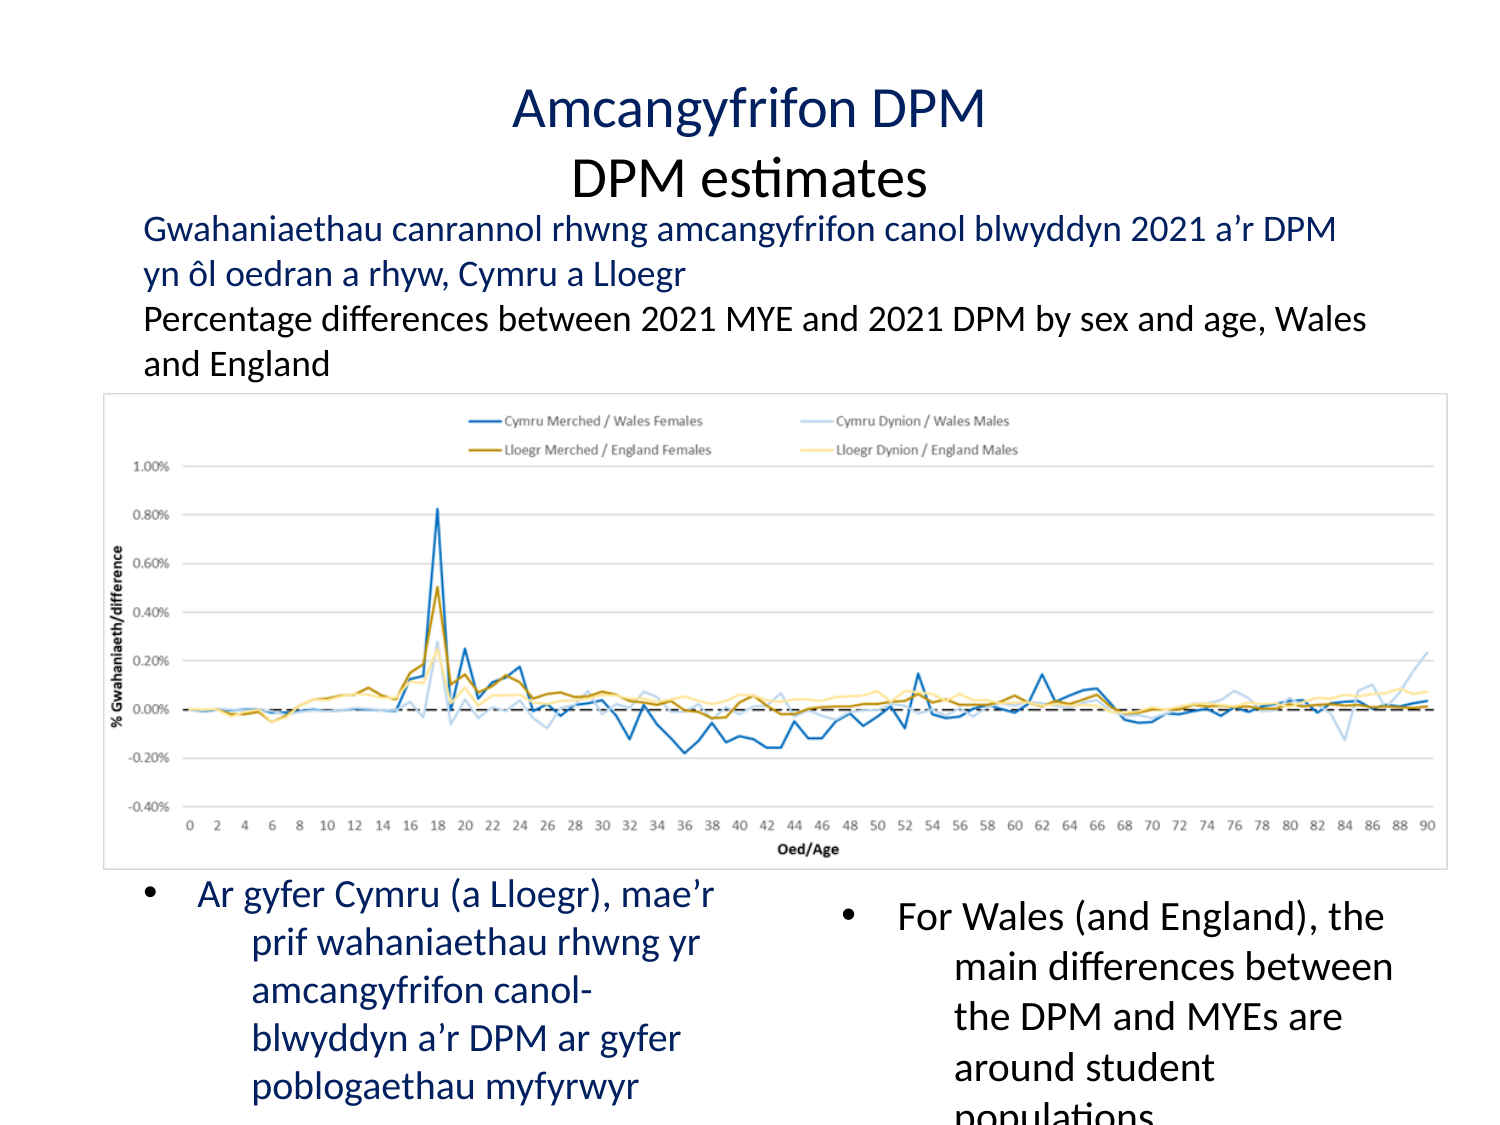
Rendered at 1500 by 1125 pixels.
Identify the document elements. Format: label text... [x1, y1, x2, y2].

picture [103, 393, 1448, 870]
title Amcangyfrifon DPM DPM estimates [75, 45, 1426, 233]
list For Wales (and England), the main differences between the DPM and MYEs are around student populations [826, 881, 1431, 1125]
text_box Gwahaniaethau canrannol rhwng amcangyfrifon canol blwyddyn 2021 a’r DPM yn ôl oedran a rhyw, Cymru a Lloegr Percentage differences between 2021 MYE and 2021 DPM by sex and age, Wales and England [128, 233, 1394, 393]
text_box Ar gyfer Cymru (a Lloegr), mae’r prif wahaniaethau rhwng yr amcangyfrifon canol-blwyddyn a’r DPM ar gyfer poblogaethau myfyrwyr [128, 870, 733, 1125]
